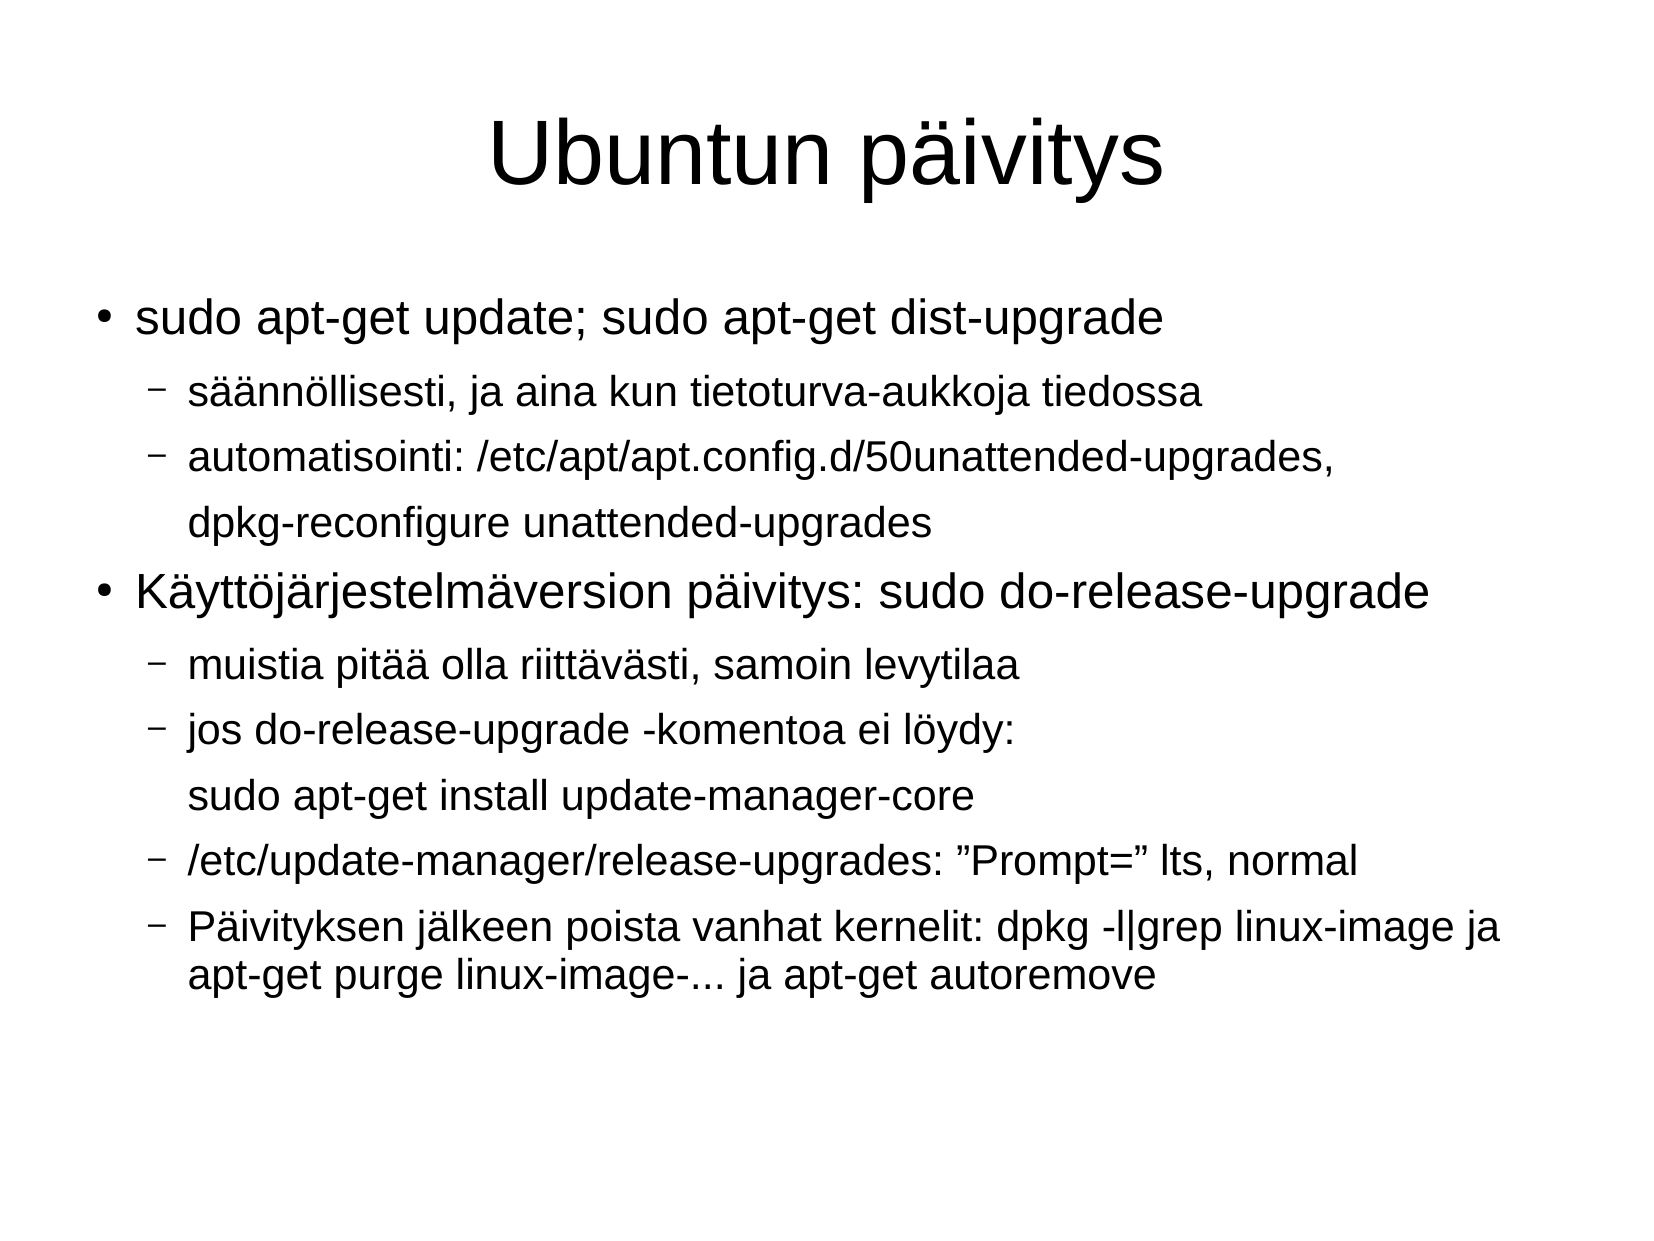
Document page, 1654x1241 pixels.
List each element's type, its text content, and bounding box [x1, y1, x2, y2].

title Ubuntun päivitys [82, 49, 1571, 257]
list sudo apt-get update; sudo apt-get dist-upgrade säännöllisesti, ja aina kun tietoturva-aukkoja tiedossa automatisointi: /etc/apt/apt.config.d/50unattended-upgrades, dpkg-reconfigure unattended-upgrades Käyttöjärjestelmäversion päivitys: sudo do-release-upgrade muistia pitää olla riittävästi, samoin levytilaa jos do-release-upgrade -komentoa ei löydy: sudo apt-get install update-manager-core /etc/update-manager/release-upgrades: ”Prompt=” lts, normal Päivityksen jälkeen poista vanhat kernelit: dpkg -l|grep linux-image ja apt-get purge linux-image-... ja apt-get autoremove [82, 290, 1571, 1010]
